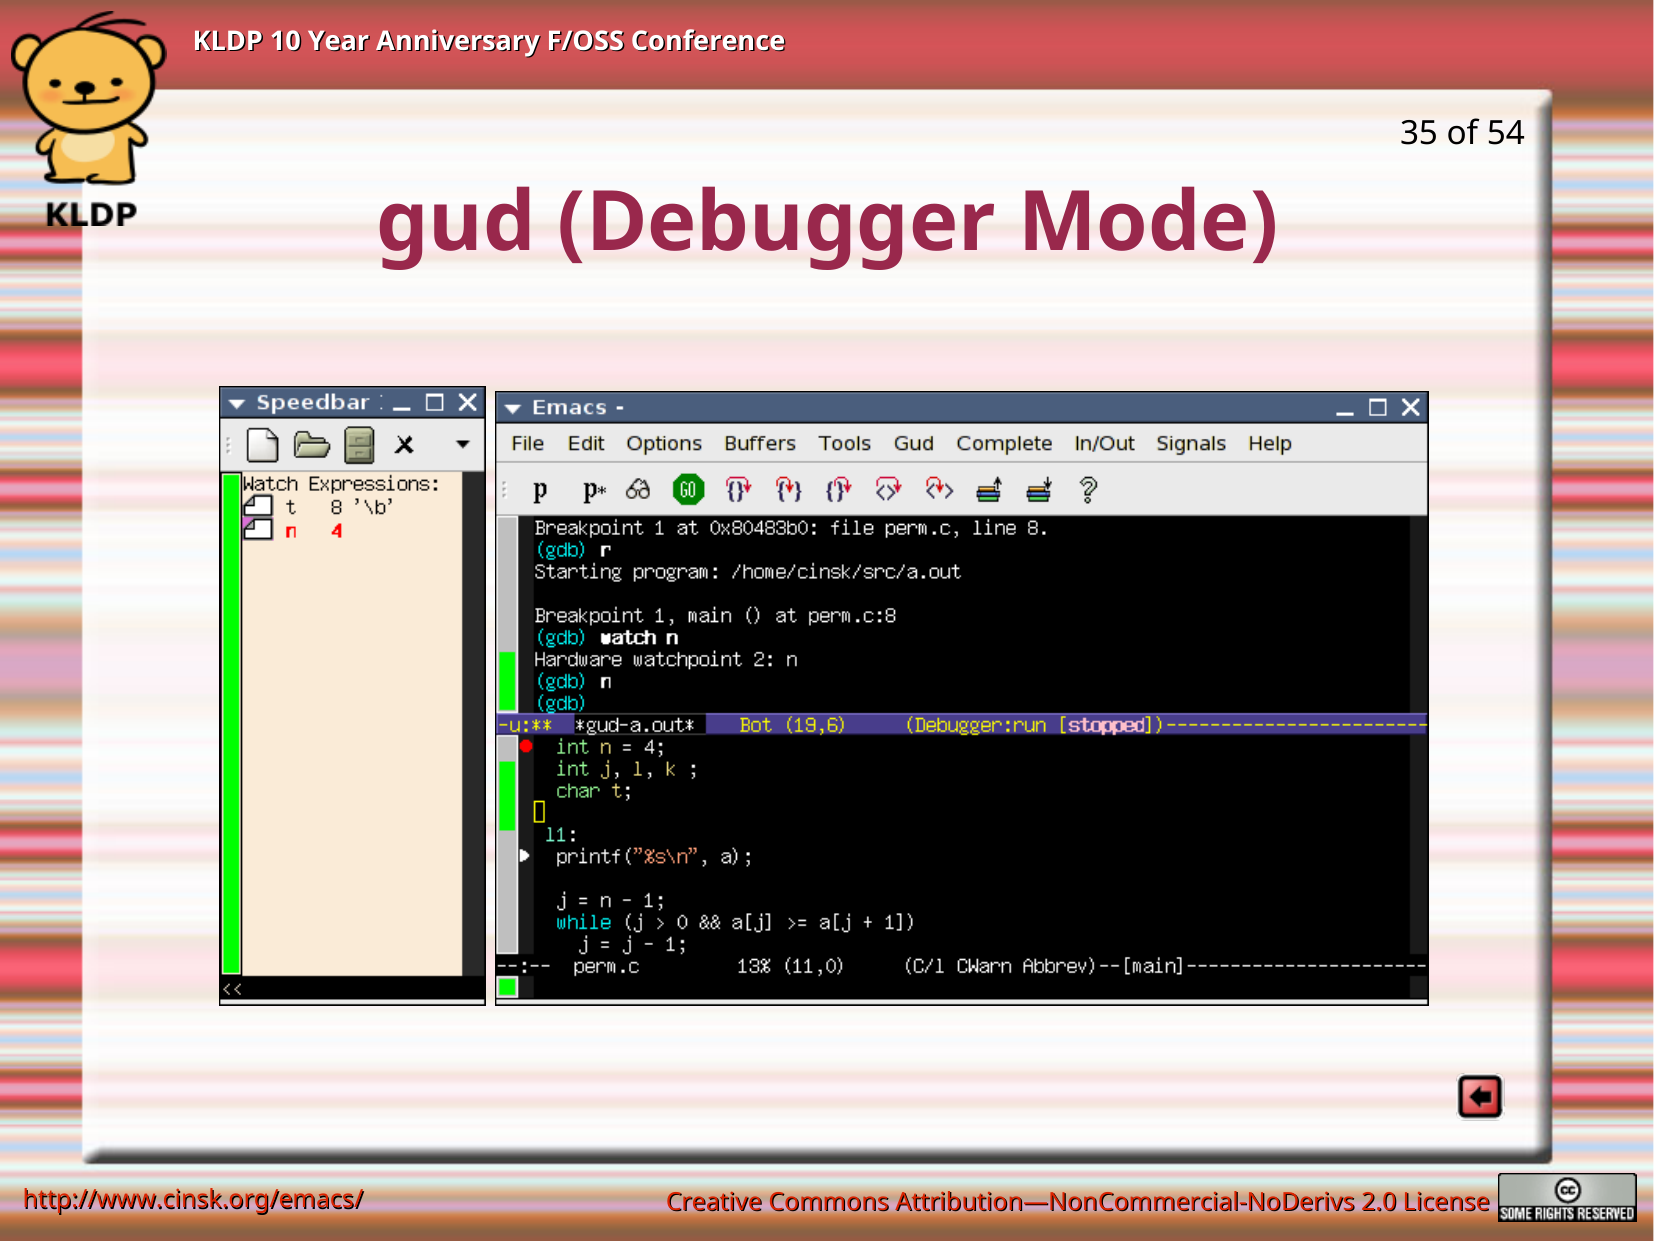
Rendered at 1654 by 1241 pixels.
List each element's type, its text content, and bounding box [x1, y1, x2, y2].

picture [0, 0, 1654, 1241]
title gud (Debugger Mode) [121, 114, 1534, 322]
